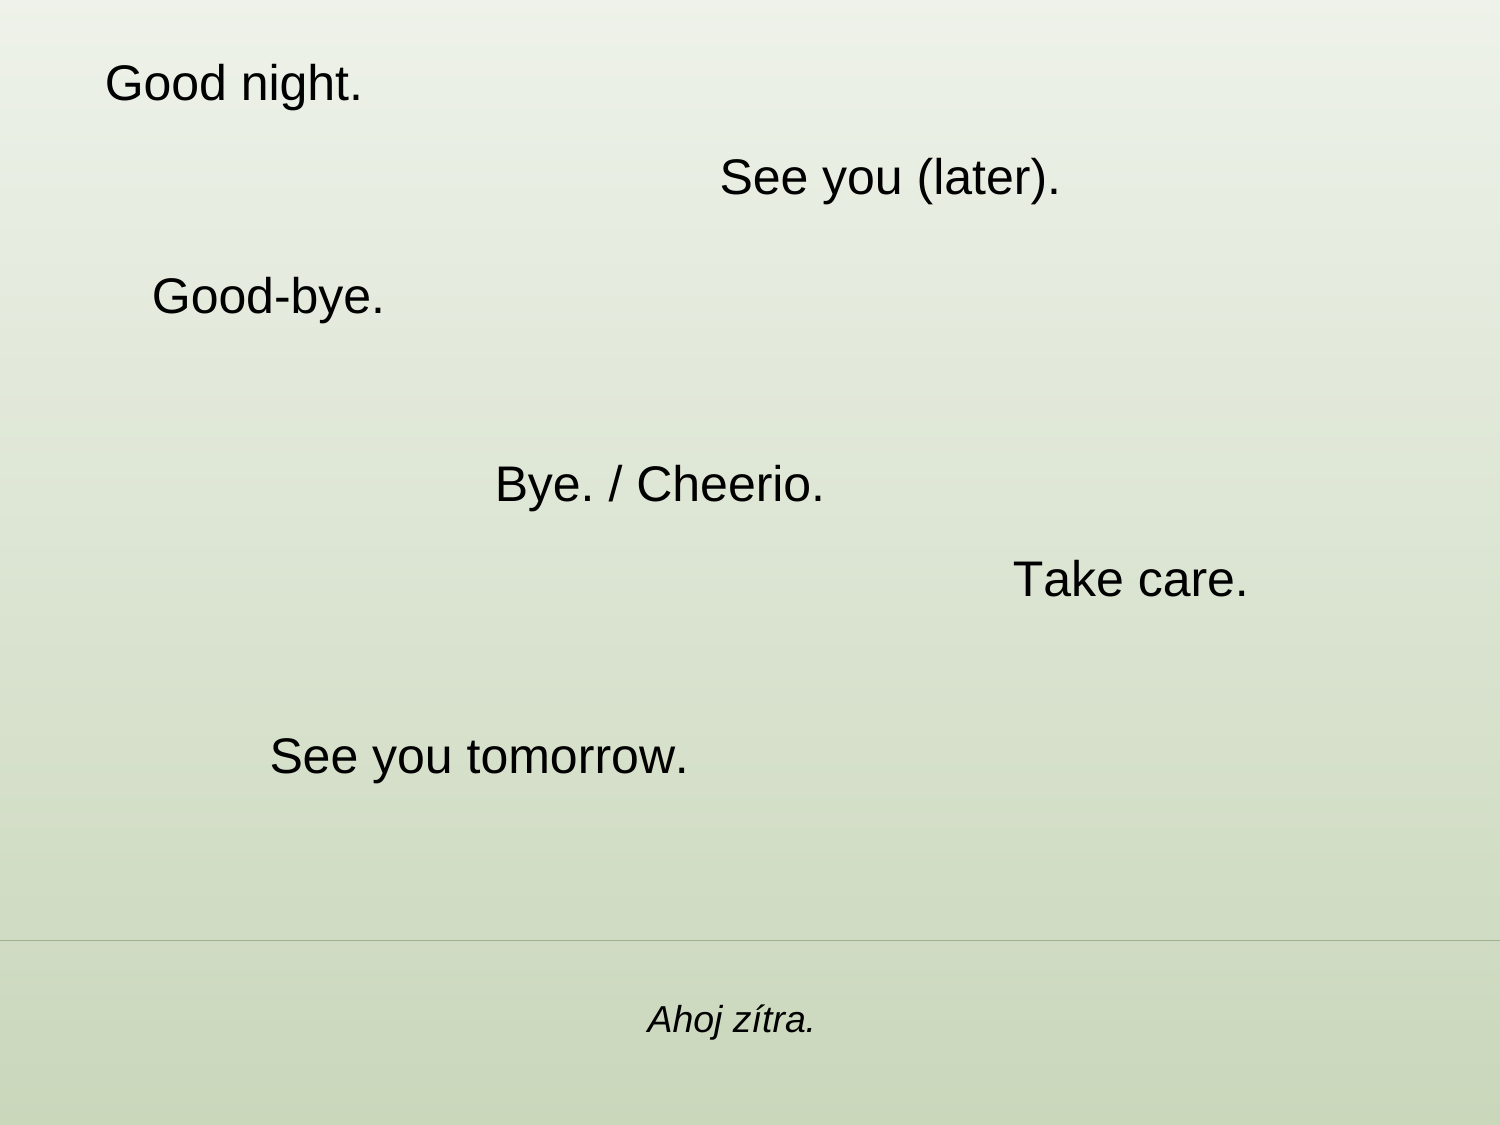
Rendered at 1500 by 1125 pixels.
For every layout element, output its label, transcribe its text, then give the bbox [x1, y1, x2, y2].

text_box Take care. [998, 538, 1353, 615]
text_box Good-bye. [137, 255, 401, 331]
text_box See you tomorrow. [254, 716, 705, 792]
text_box Good night. [90, 42, 379, 119]
text_box Bye. / Cheerio. [480, 444, 841, 520]
text_box See you (later). [704, 137, 1077, 213]
text_box Ahoj zítra. [632, 987, 832, 1049]
